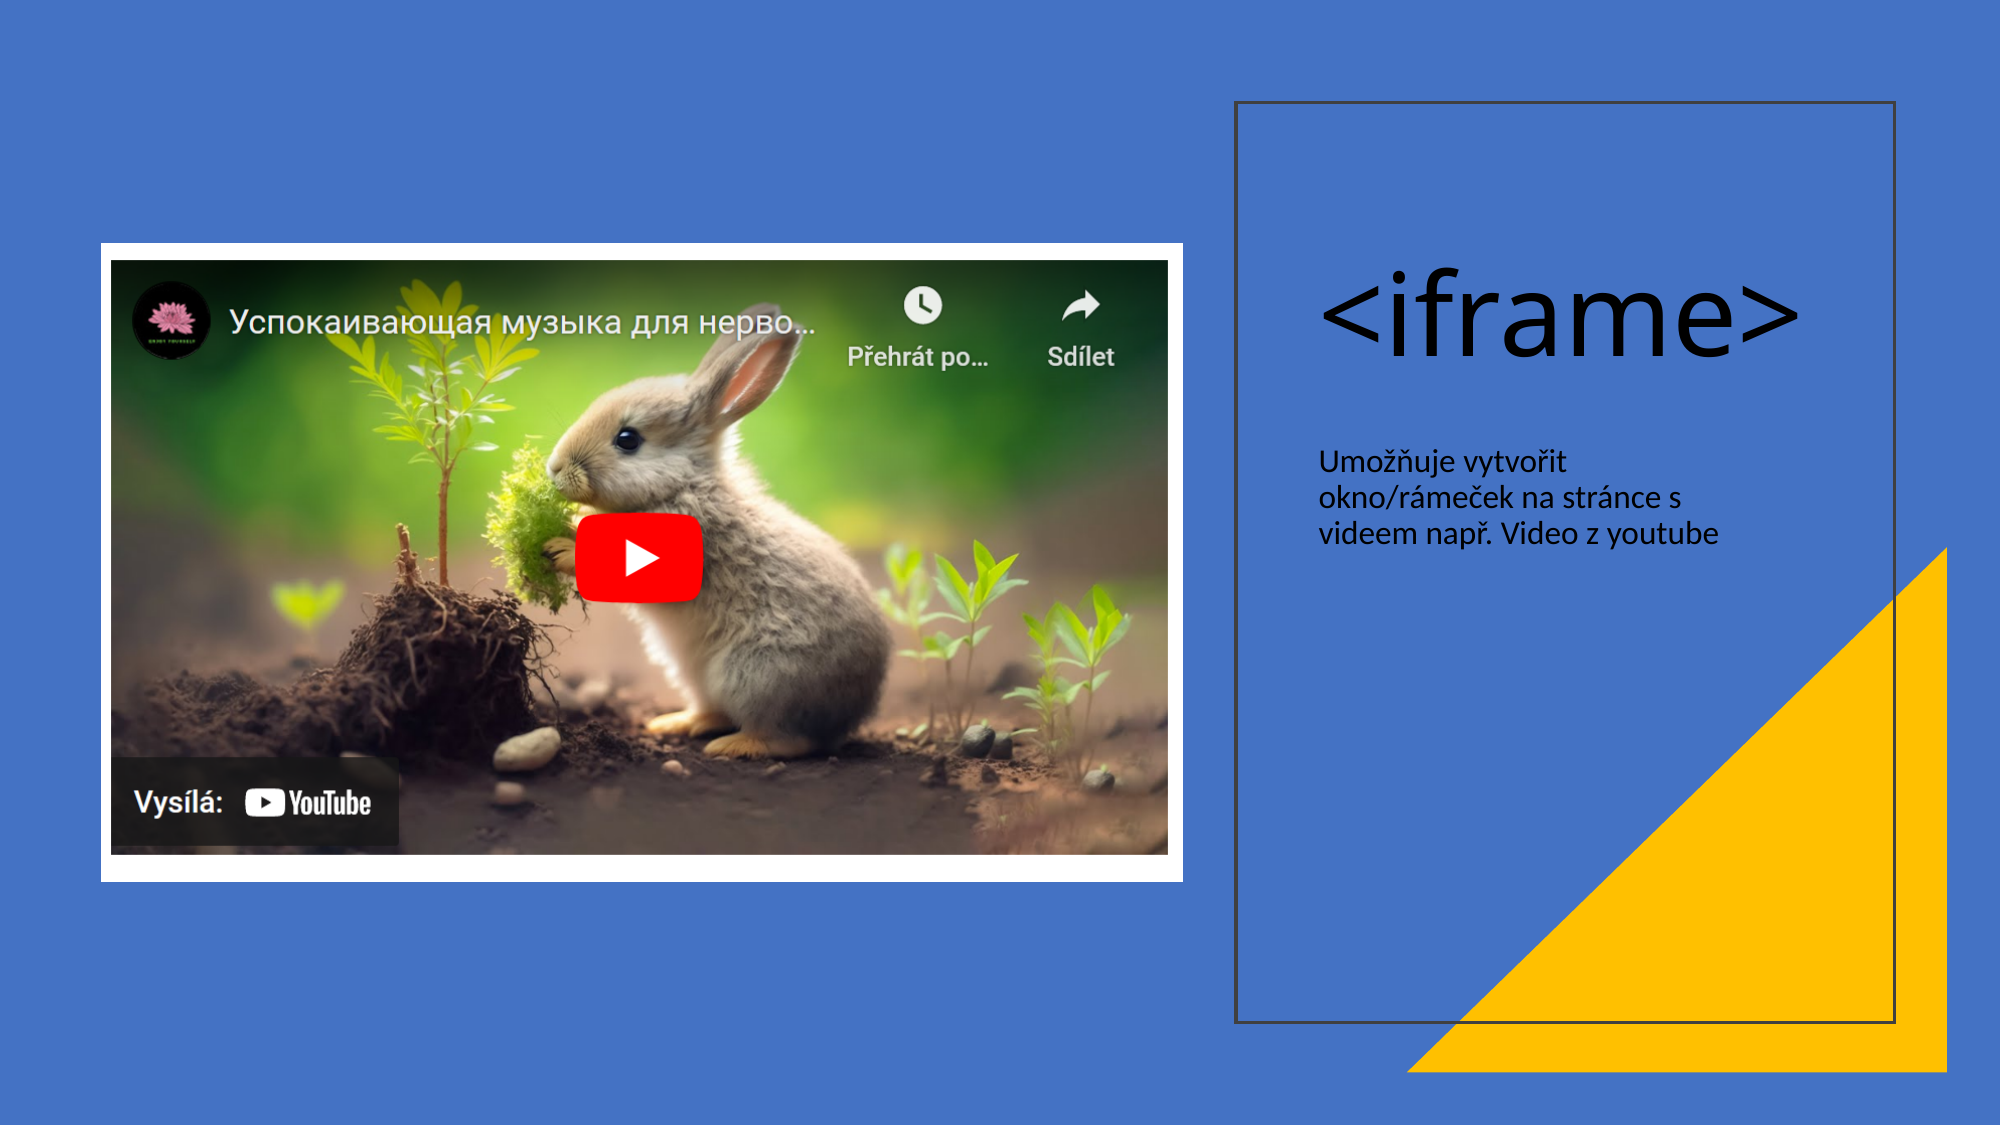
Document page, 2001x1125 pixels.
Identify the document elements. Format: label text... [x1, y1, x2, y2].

title <iframe> [1303, 242, 1829, 389]
text_box [0, 0, 2000, 1125]
list Umožňuje vytvořit okno/rámeček na stránce s videem např. Video z youtube [1303, 436, 1748, 562]
picture [101, 243, 1183, 882]
